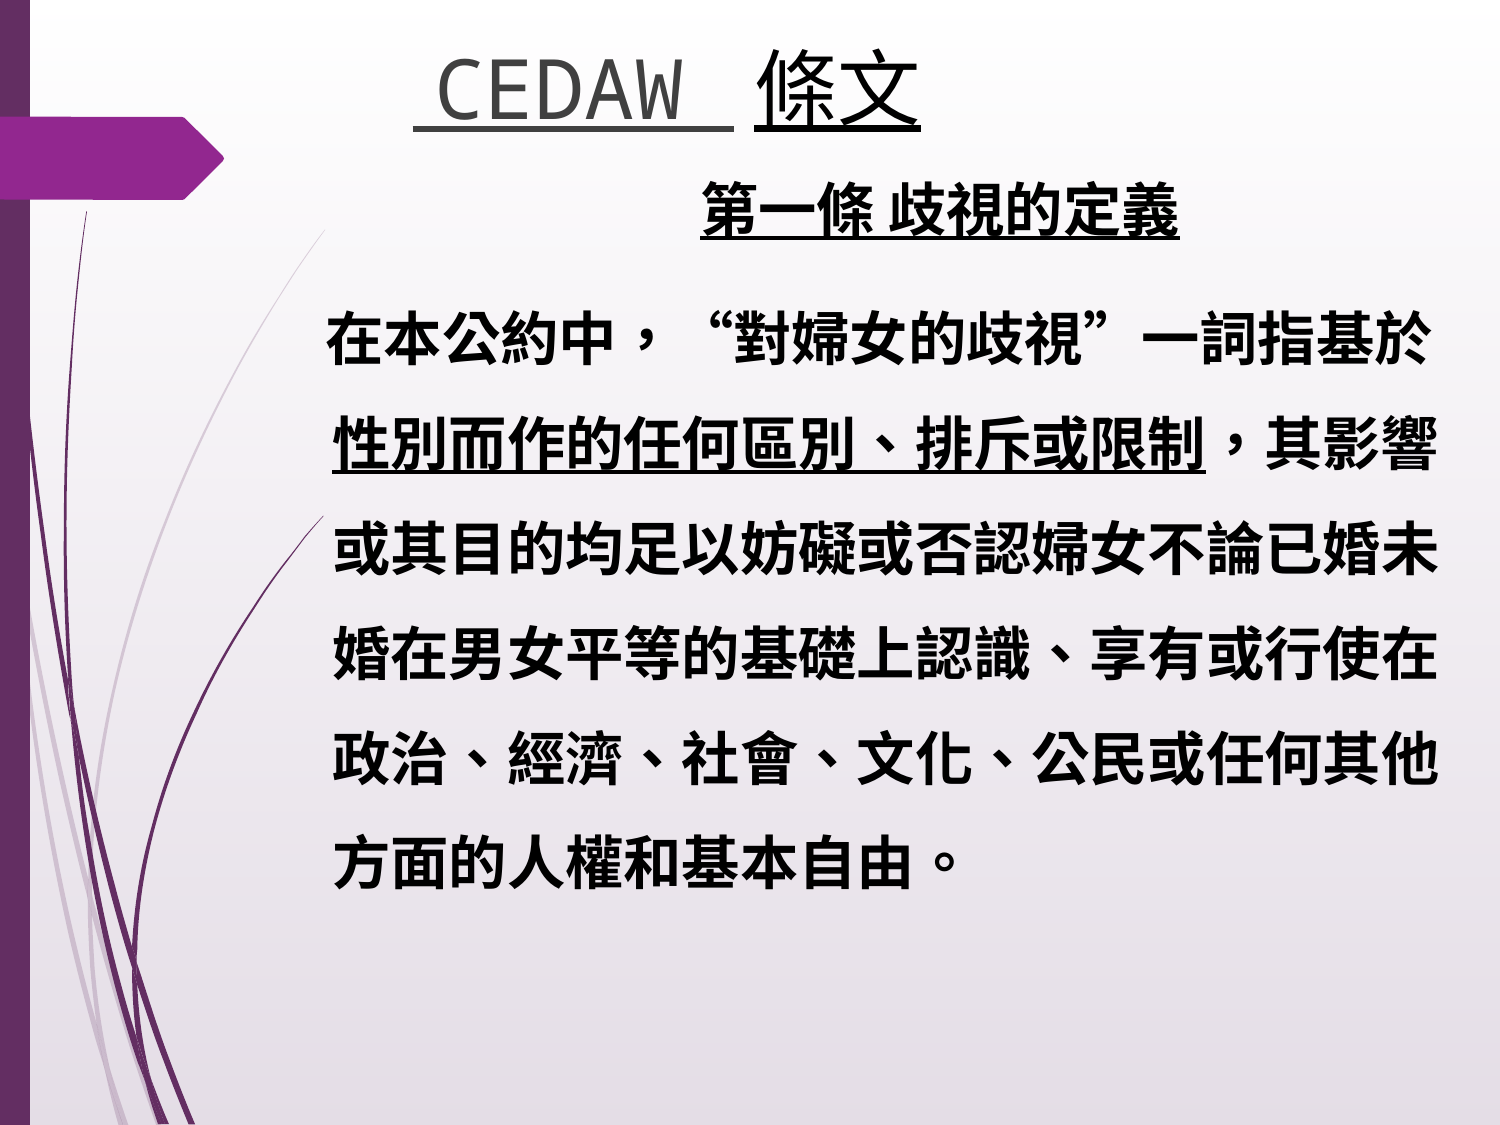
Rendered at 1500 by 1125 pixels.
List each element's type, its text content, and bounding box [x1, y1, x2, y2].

list CEDAW 條文 第一條 歧視的定義 在本公約中，“對婦女的歧視”一詞指基於性別而作的任何區別、排斥或限制，其影響或其目的均足以妨礙或否認婦女不論已婚未婚在男女平等的基礎上認識、享有或行使在政治、經濟、社會、文化、公民或任何其他方面的人權和基本自由。 [117, 28, 1500, 1088]
